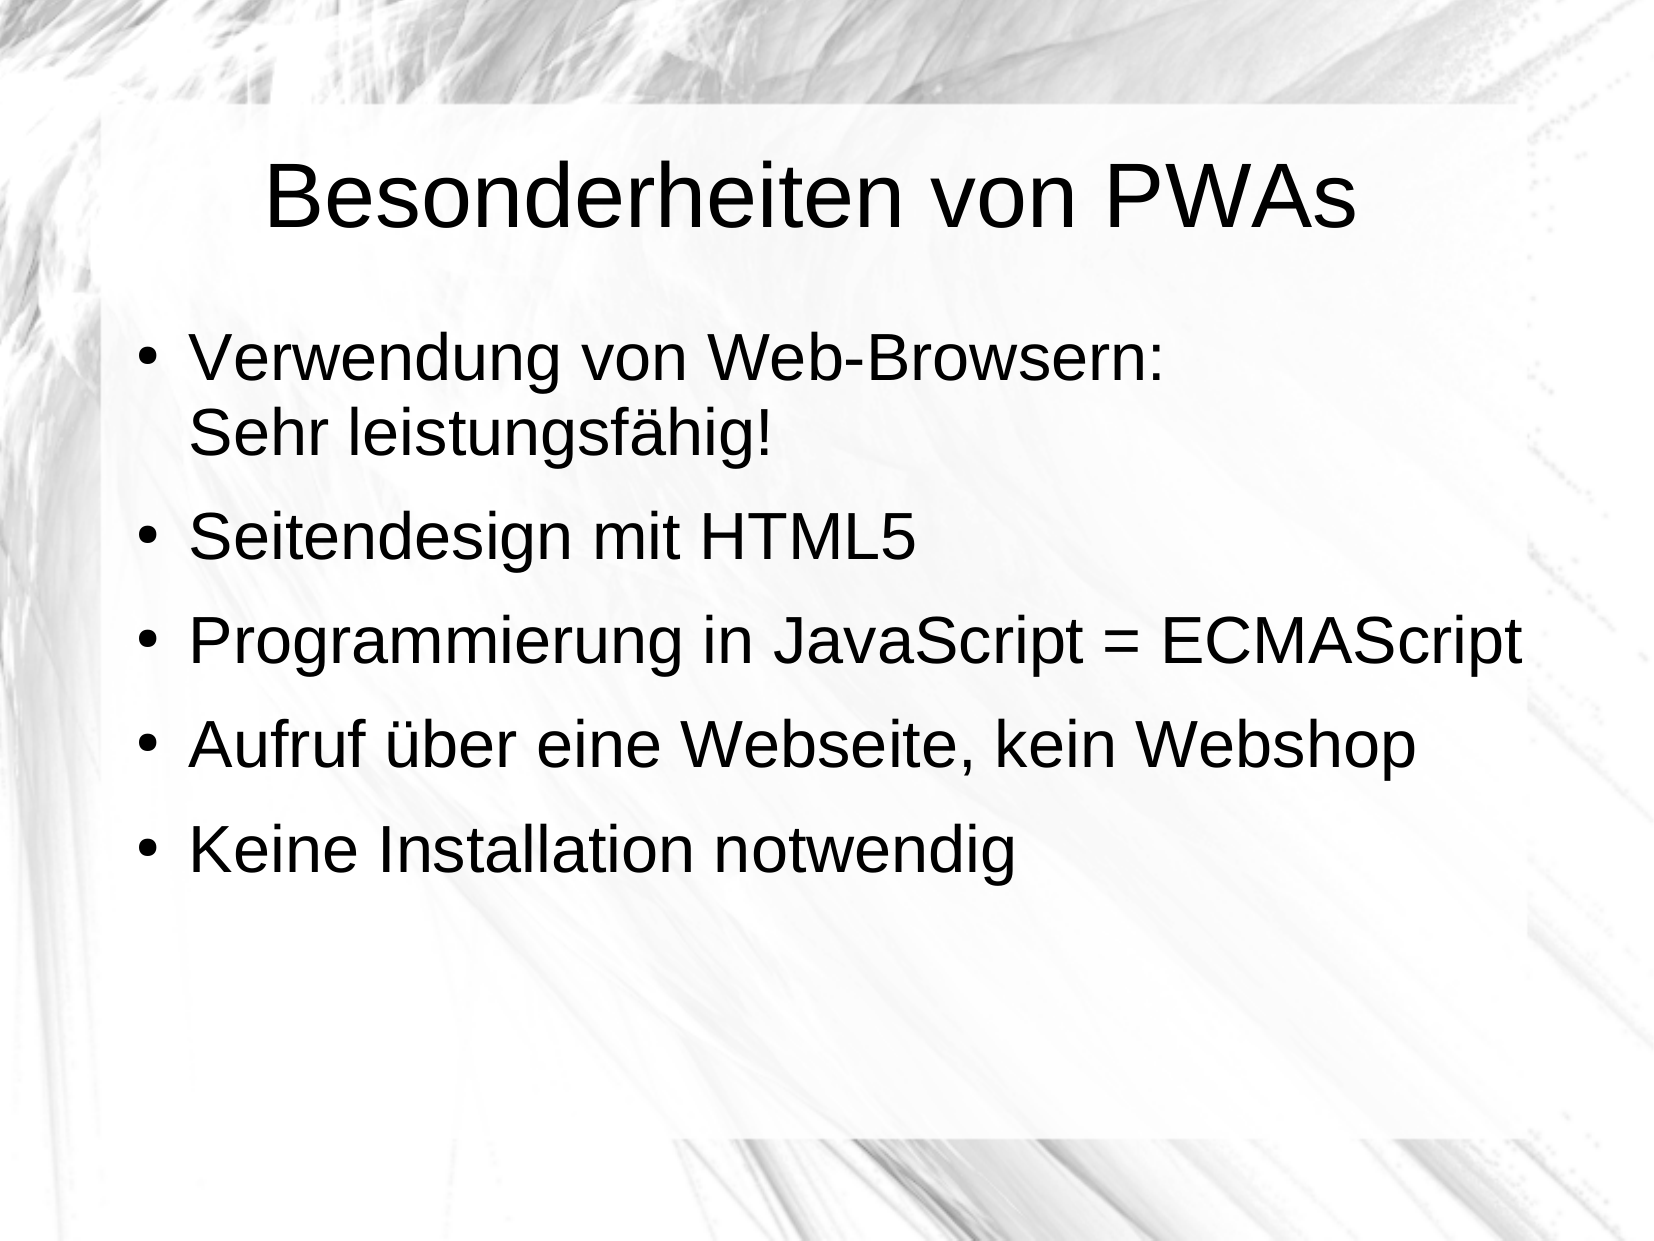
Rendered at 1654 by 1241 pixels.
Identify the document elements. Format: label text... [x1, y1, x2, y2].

list Verwendung von Web-Browsern: Sehr leistungsfähig! Seitendesign mit HTML5 Programmierung in JavaScript = ECMAScript Aufruf über eine Webseite, kein Webshop Keine Installation notwendig [118, 319, 1571, 1040]
picture [0, 0, 1654, 1241]
title Besonderheiten von PWAs [118, 112, 1506, 281]
